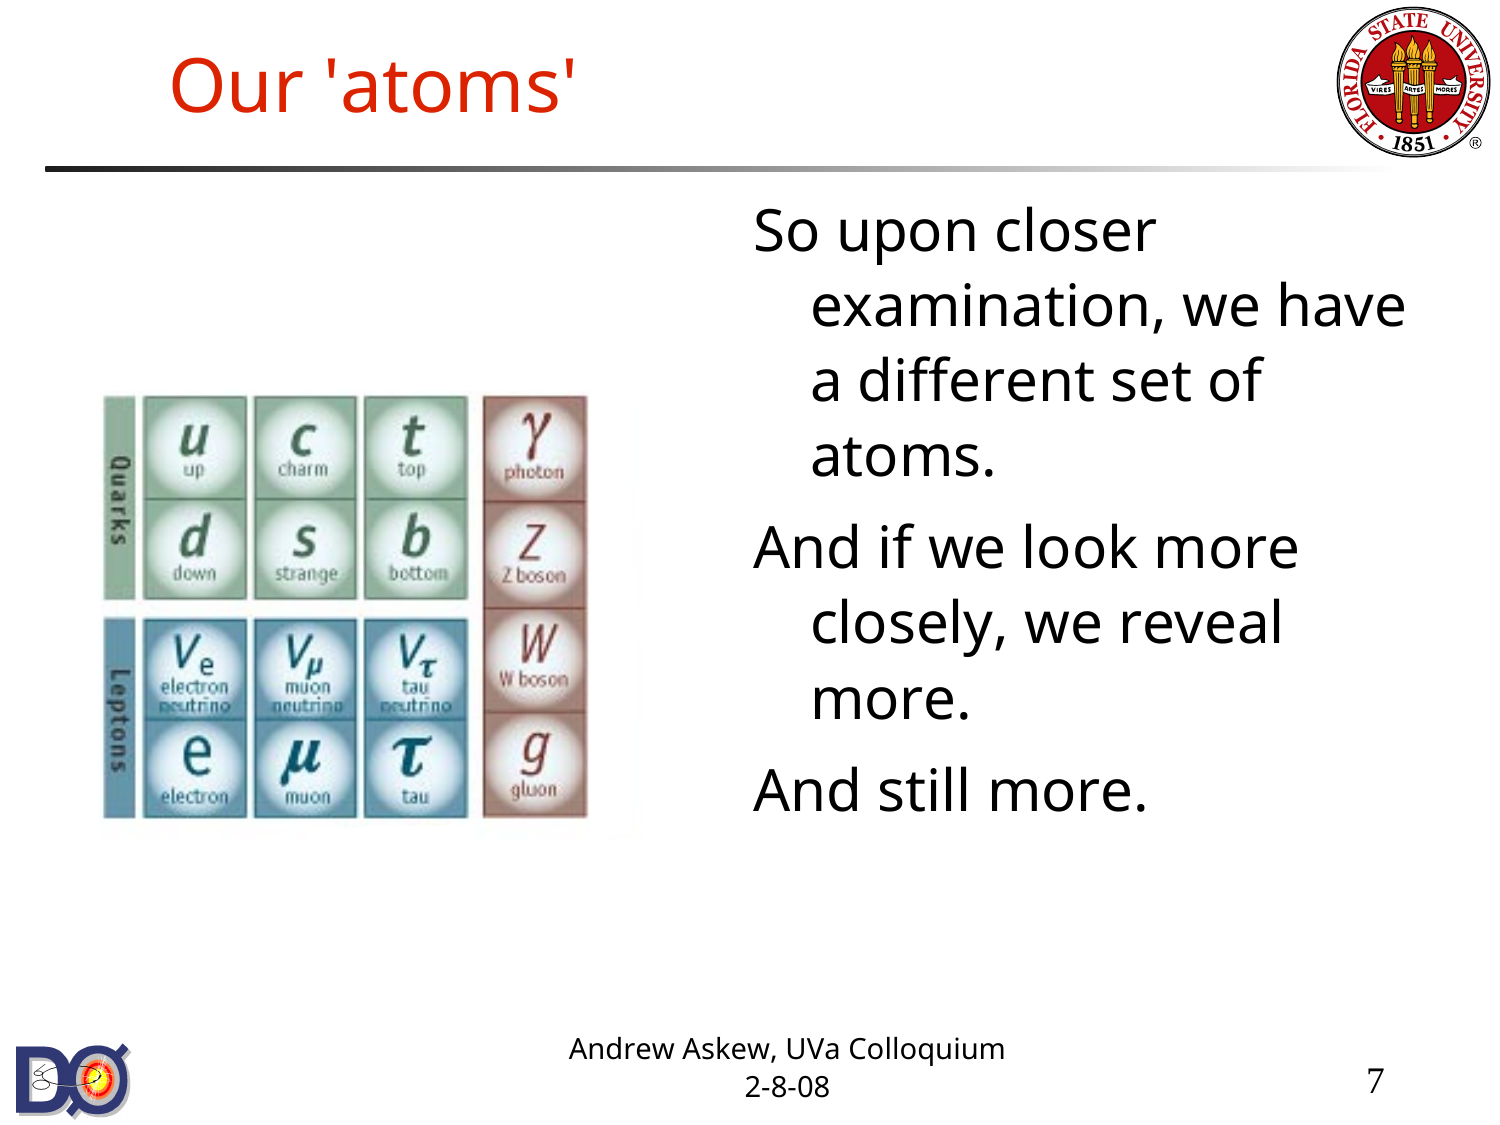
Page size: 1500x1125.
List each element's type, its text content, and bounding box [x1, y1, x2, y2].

picture [9, 1042, 134, 1122]
title Our 'atoms' [168, 29, 1313, 137]
text_box [18, 245, 694, 1014]
picture [84, 391, 642, 948]
picture [1335, 5, 1492, 159]
list So upon closer examination, we have a different set of atoms. And if we look more closely, we reveal more. And still more. [753, 190, 1408, 974]
